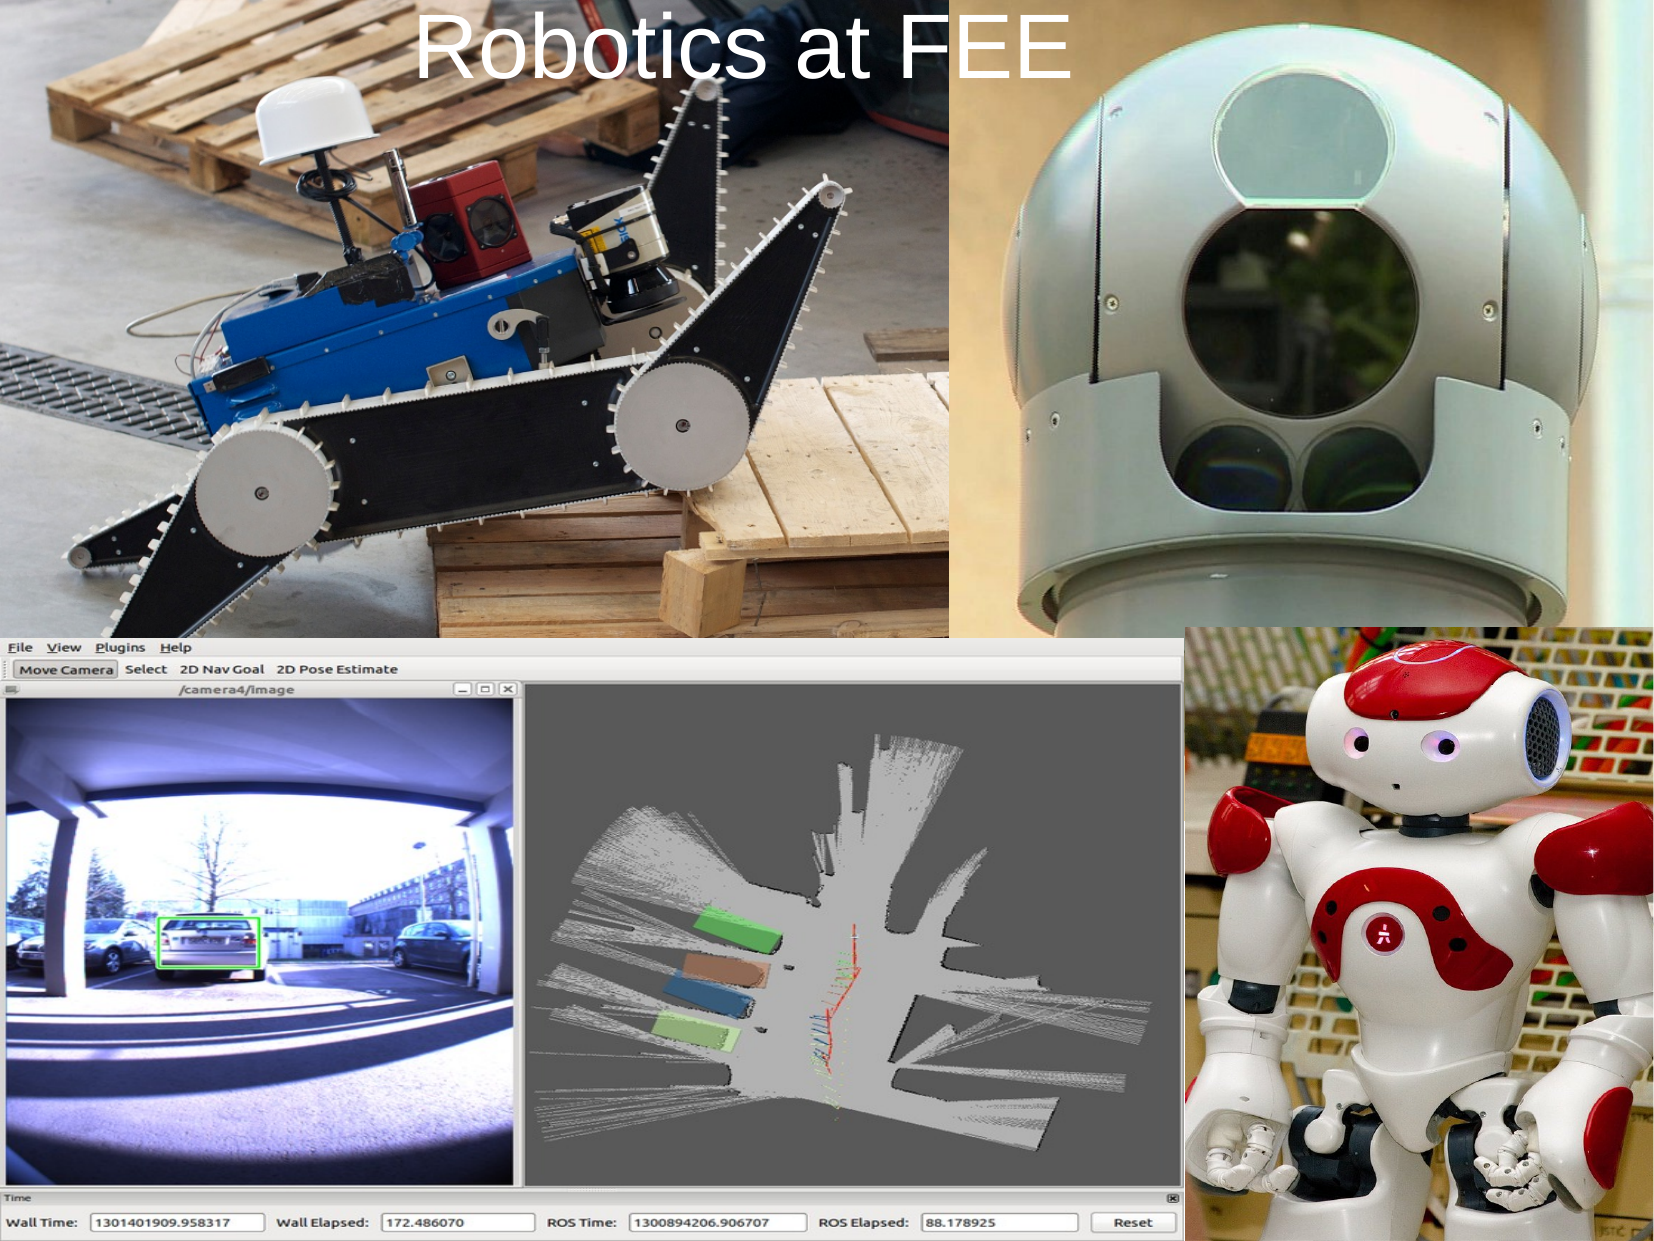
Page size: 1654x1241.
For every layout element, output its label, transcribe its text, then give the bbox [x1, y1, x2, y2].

title Robotics at FEE [0, 0, 1489, 144]
picture [0, 0, 1654, 1241]
